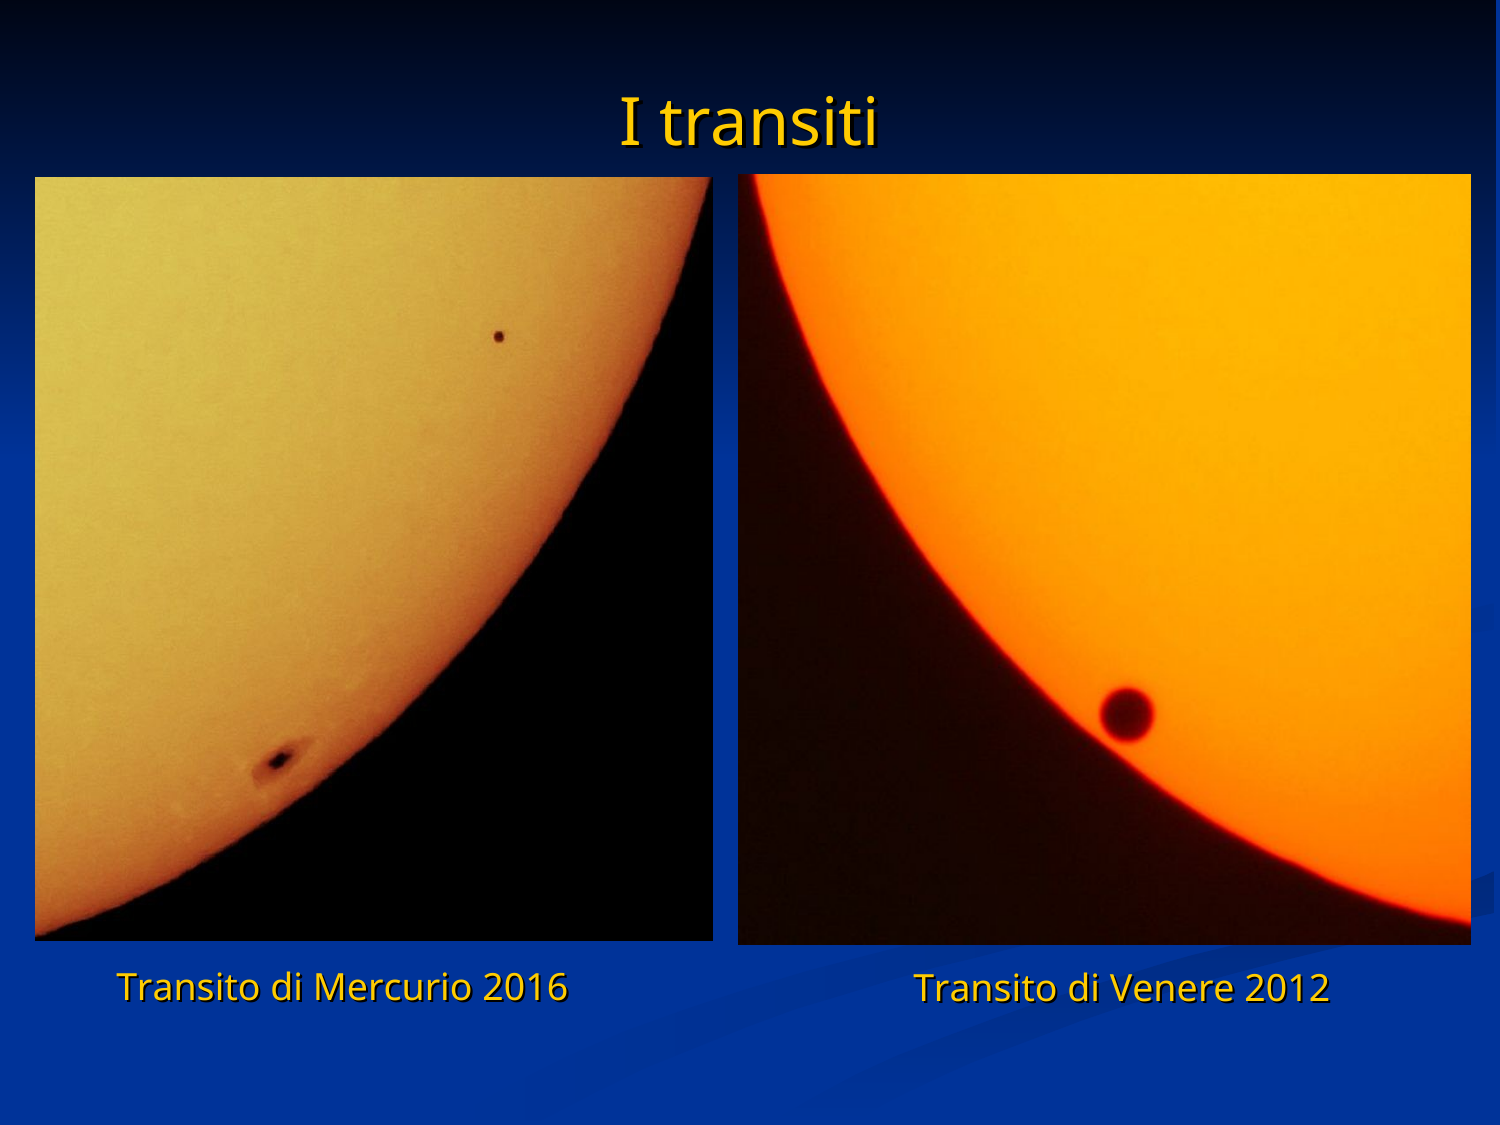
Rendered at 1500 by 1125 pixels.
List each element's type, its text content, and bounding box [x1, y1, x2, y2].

picture [35, 177, 713, 941]
picture [738, 174, 1471, 945]
text_box Transito di Mercurio 2016 [23, 956, 662, 1016]
text_box Transito di Venere 2012 [744, 956, 1500, 1017]
text_box I transiti [35, 70, 1465, 178]
